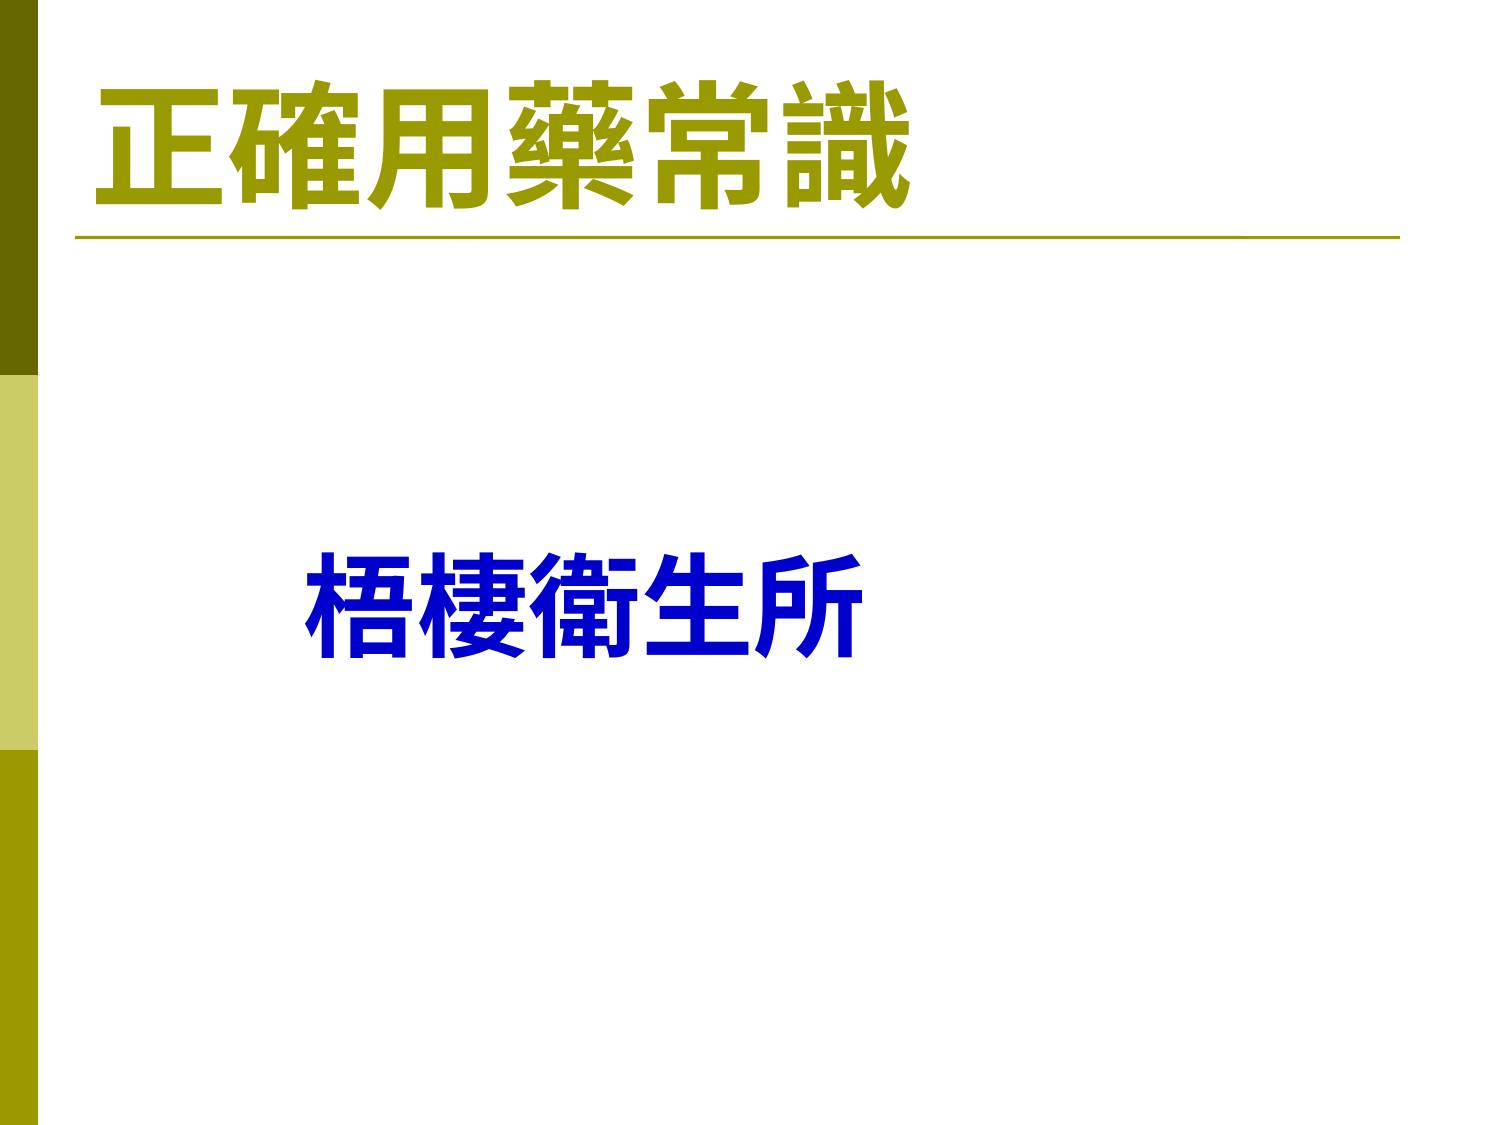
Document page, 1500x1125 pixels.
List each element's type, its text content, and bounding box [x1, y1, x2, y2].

list 梧棲衛生所 [112, 381, 1463, 1125]
title 正確用藥常識 [75, 45, 1426, 233]
